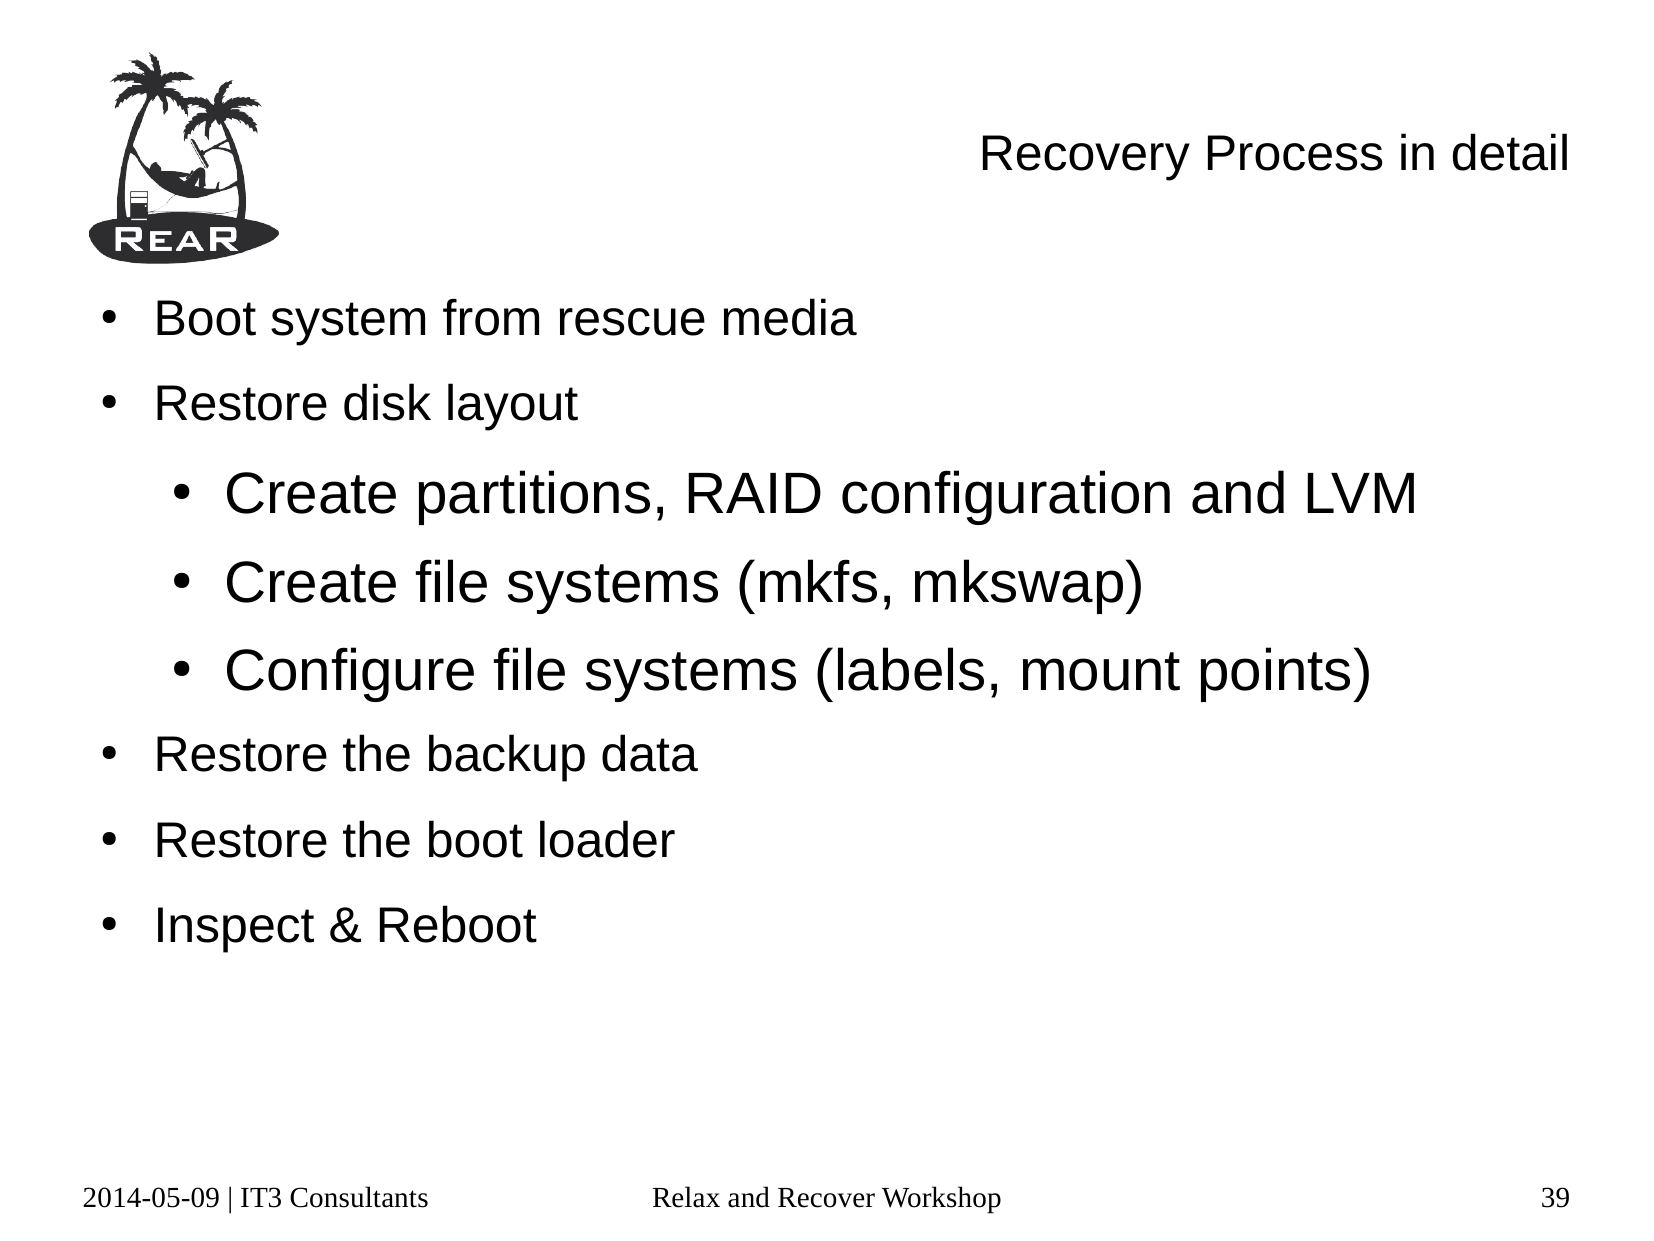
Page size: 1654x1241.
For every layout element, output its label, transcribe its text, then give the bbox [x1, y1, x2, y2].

title Recovery Process in detail [295, 56, 1571, 250]
picture [88, 52, 279, 266]
list Boot system from rescue media Restore disk layout Create partitions, RAID configuration and LVM Create file systems (mkfs, mkswap) Configure file systems (labels, mount points) Restore the backup data Restore the boot loader Inspect & Reboot [82, 290, 1571, 1109]
